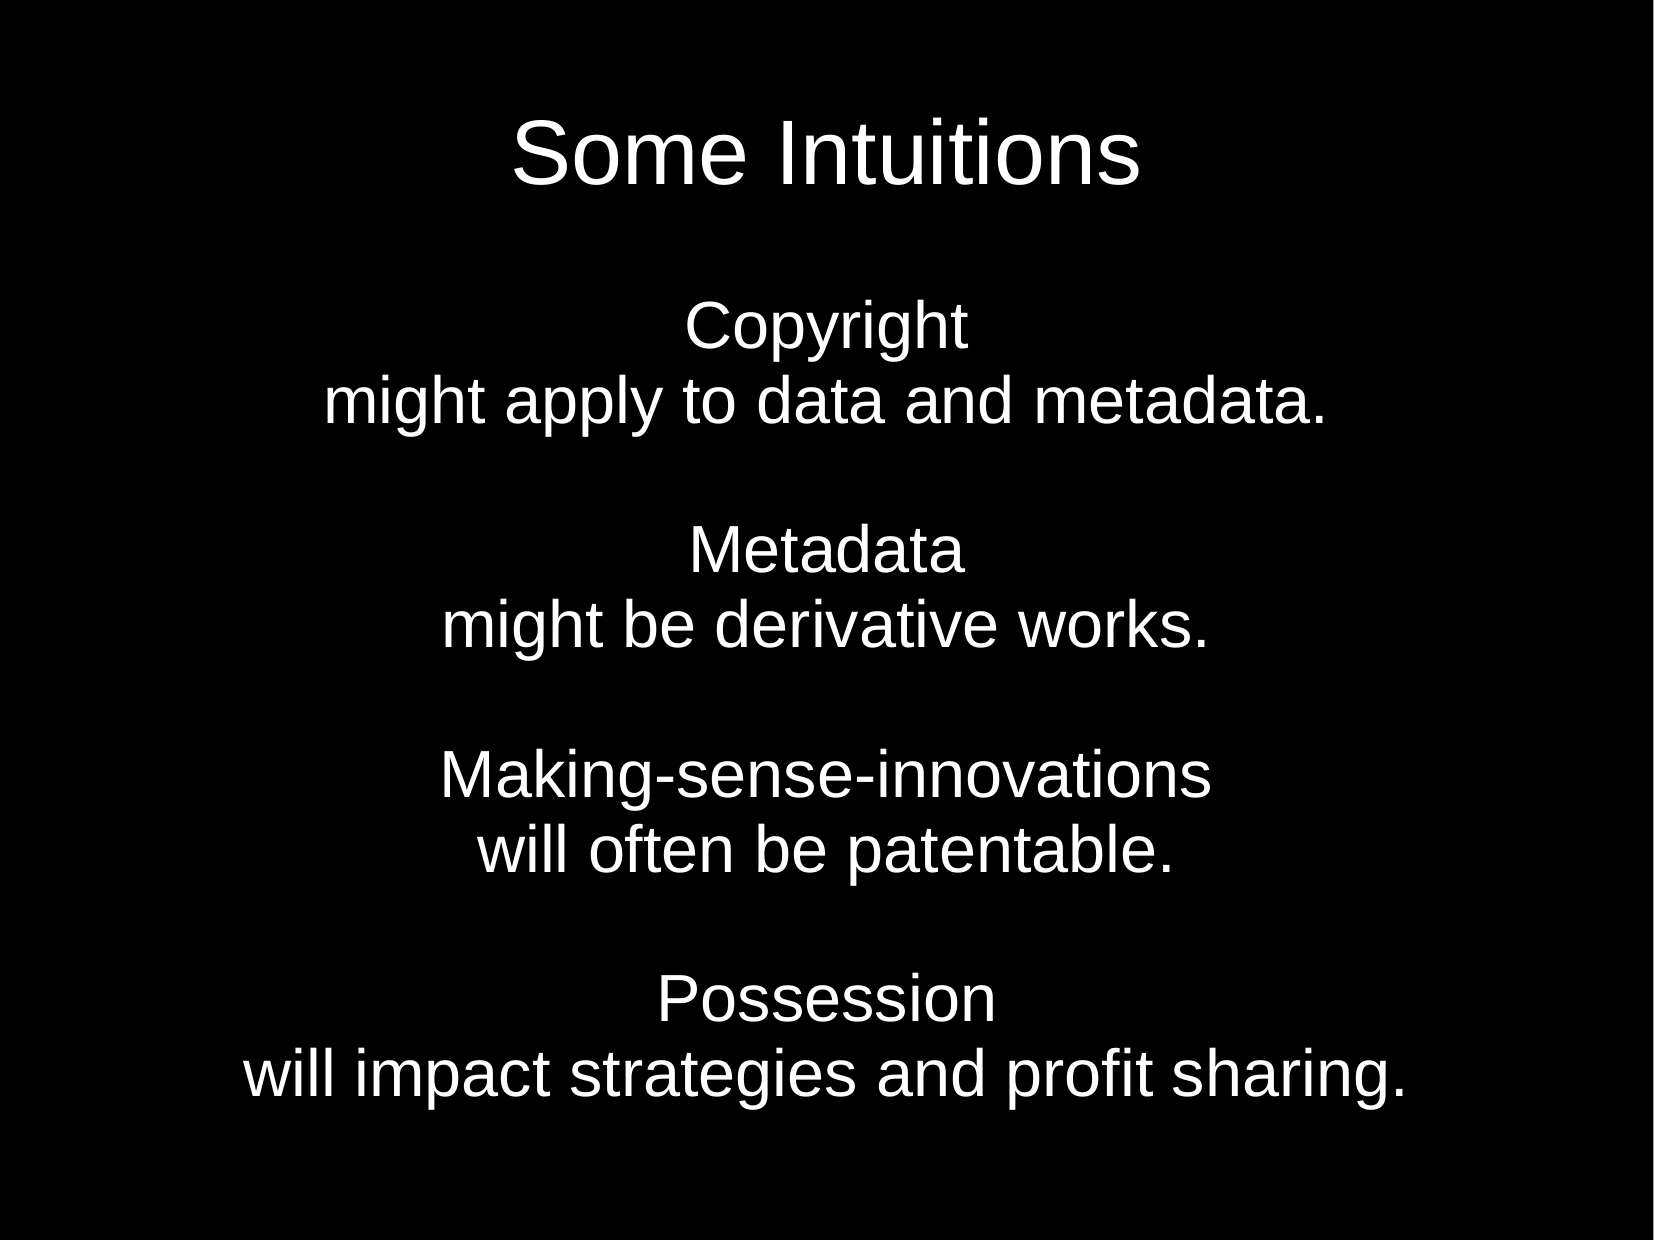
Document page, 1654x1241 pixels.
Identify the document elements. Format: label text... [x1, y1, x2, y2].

title Some Intuitions [82, 49, 1571, 257]
subtitle Copyright might apply to data and metadata. Metadata might be derivative works. Making-sense-innovations will often be patentable. Possession will impact strategies and profit sharing. [59, 288, 1595, 1111]
